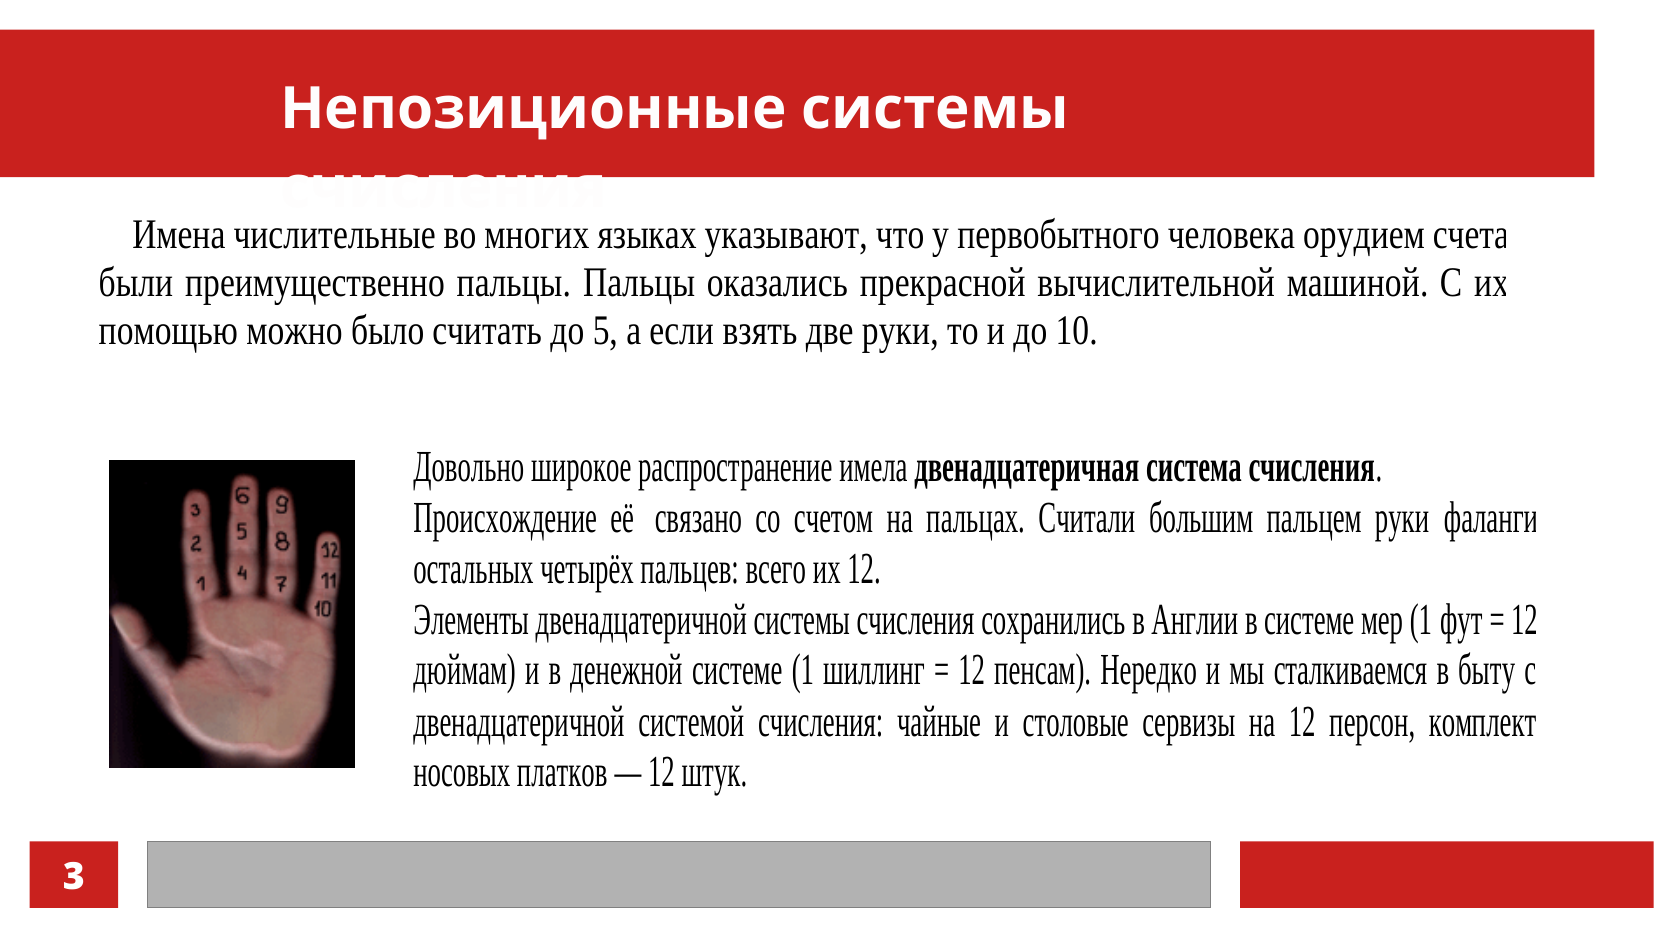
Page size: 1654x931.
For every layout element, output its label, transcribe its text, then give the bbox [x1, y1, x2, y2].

picture [109, 460, 355, 768]
picture [413, 440, 1536, 798]
text_box Непозиционные системы счисления [265, 59, 1268, 148]
picture [98, 209, 1506, 355]
